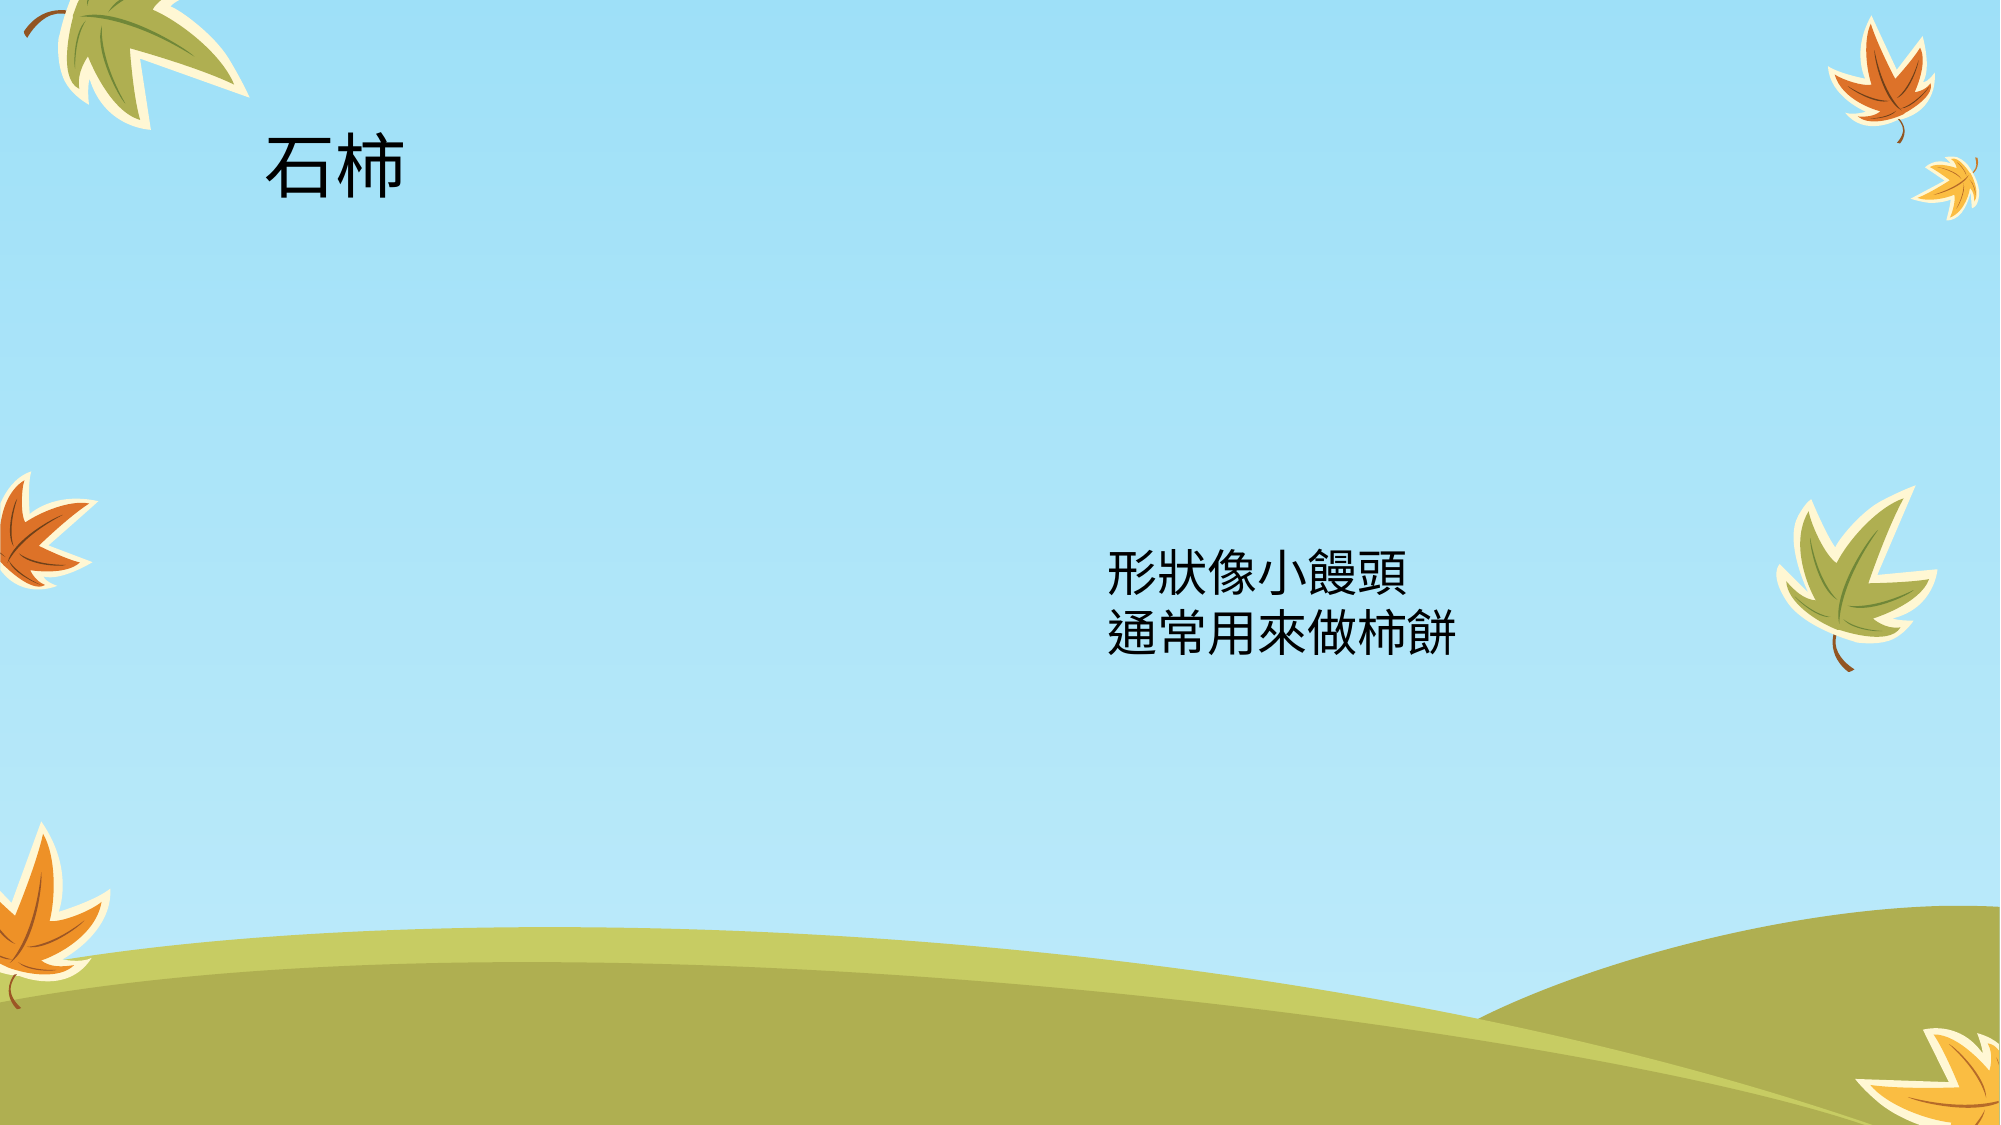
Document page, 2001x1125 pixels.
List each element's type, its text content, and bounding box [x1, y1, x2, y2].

text_box 形狀像小饅頭 通常用來做柿餅 [1092, 533, 1749, 671]
title 石柿 [249, 12, 1749, 216]
